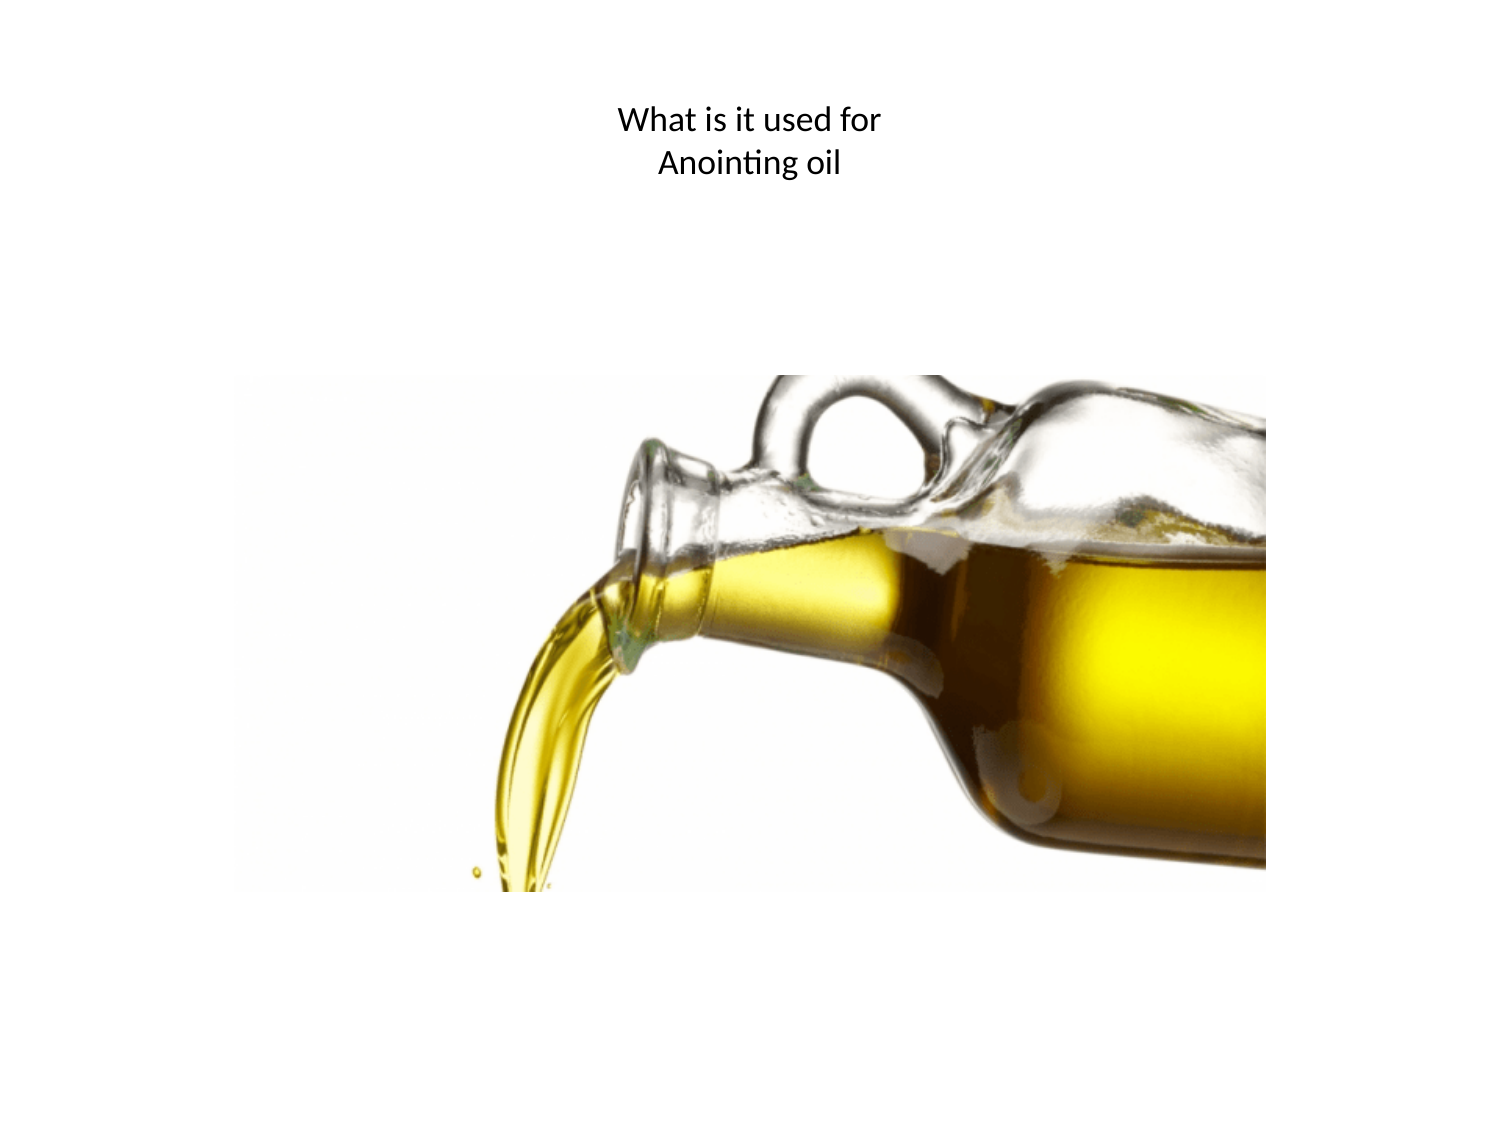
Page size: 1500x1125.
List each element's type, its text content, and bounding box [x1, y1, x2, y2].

picture [234, 375, 1266, 892]
title What is it used for Anointing oil [75, 45, 1425, 233]
